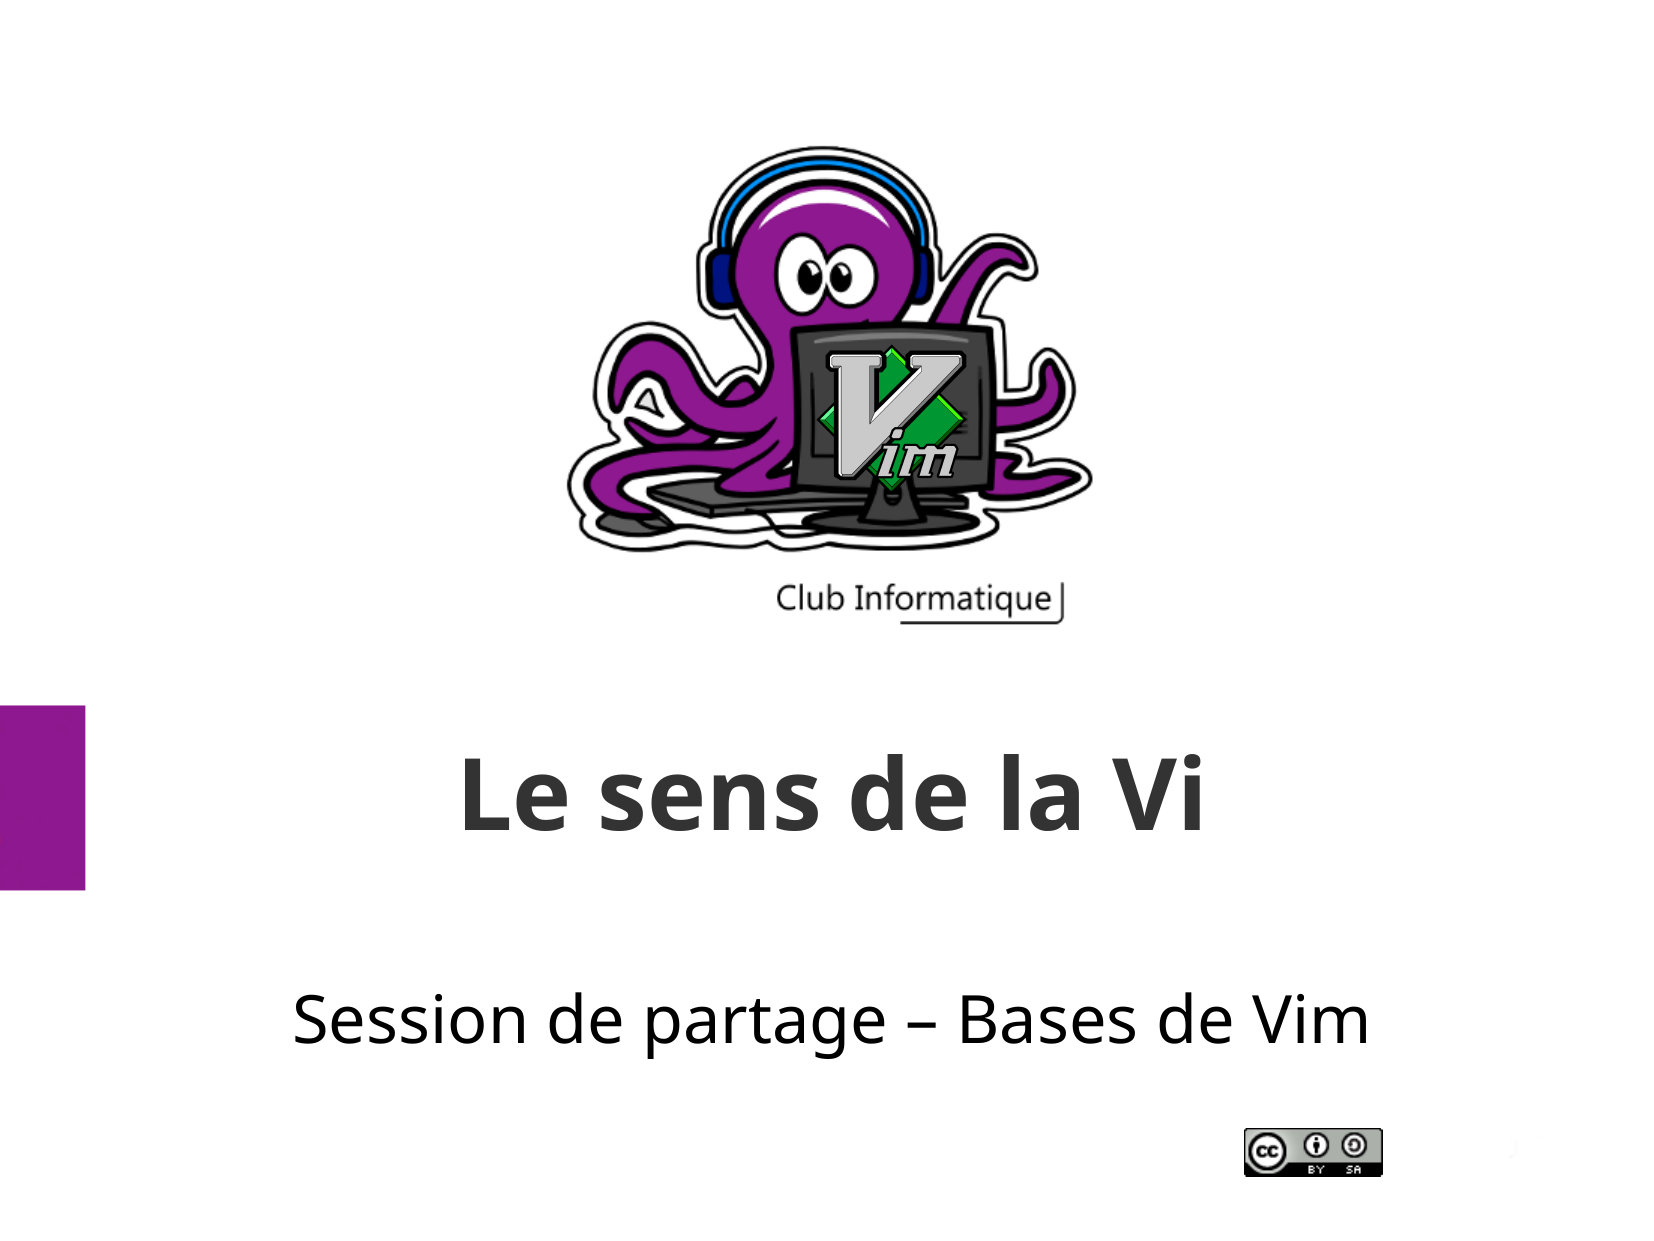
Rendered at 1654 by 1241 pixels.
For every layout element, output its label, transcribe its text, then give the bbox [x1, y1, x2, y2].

subtitle Session de partage – Bases de Vim [129, 937, 1536, 1099]
title Le sens de la Vi [129, 673, 1536, 910]
picture [0, 0, 1654, 1241]
